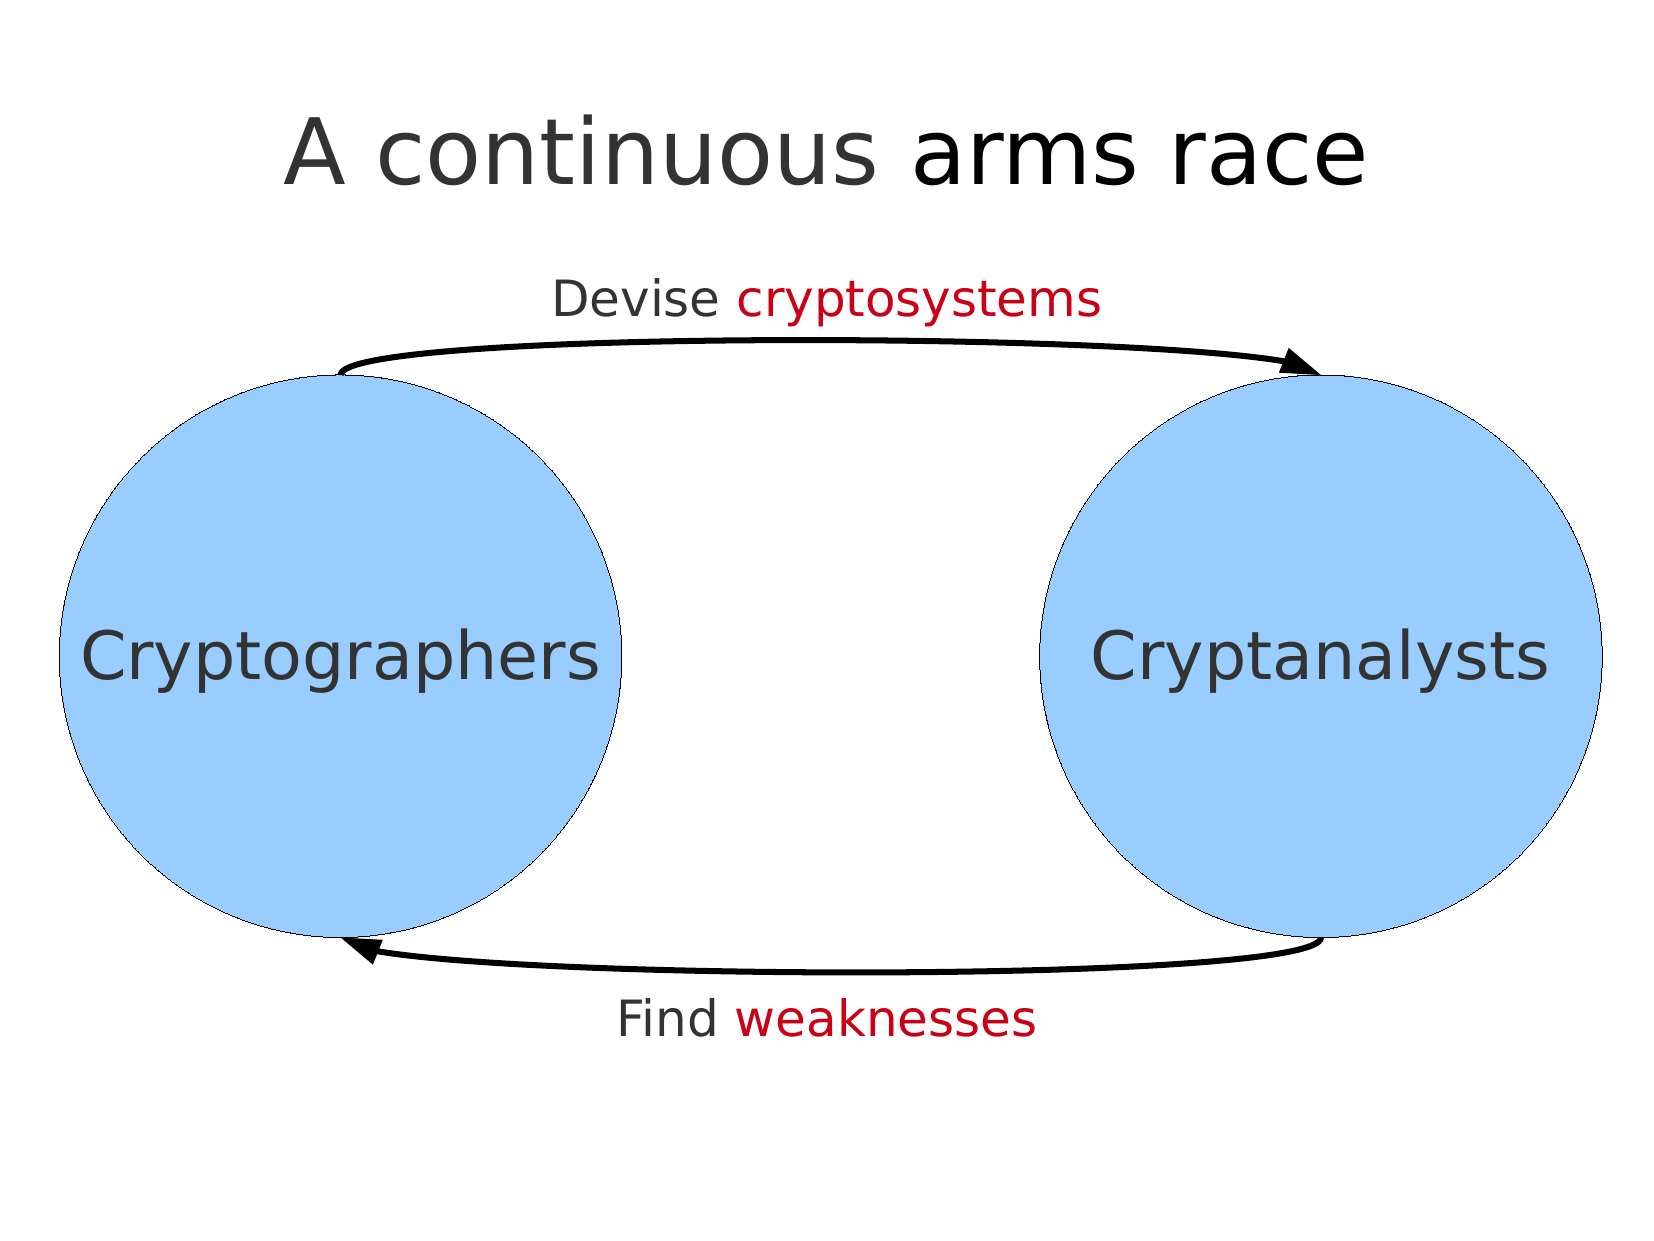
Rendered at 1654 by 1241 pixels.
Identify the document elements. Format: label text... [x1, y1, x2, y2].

text_box Cryptographers [59, 374, 622, 938]
text_box Devise cryptosystems [536, 262, 1118, 336]
text_box Cryptanalysts [1039, 375, 1603, 938]
title A continuous arms race [82, 49, 1571, 257]
text_box Find weaknesses [601, 982, 1053, 1056]
